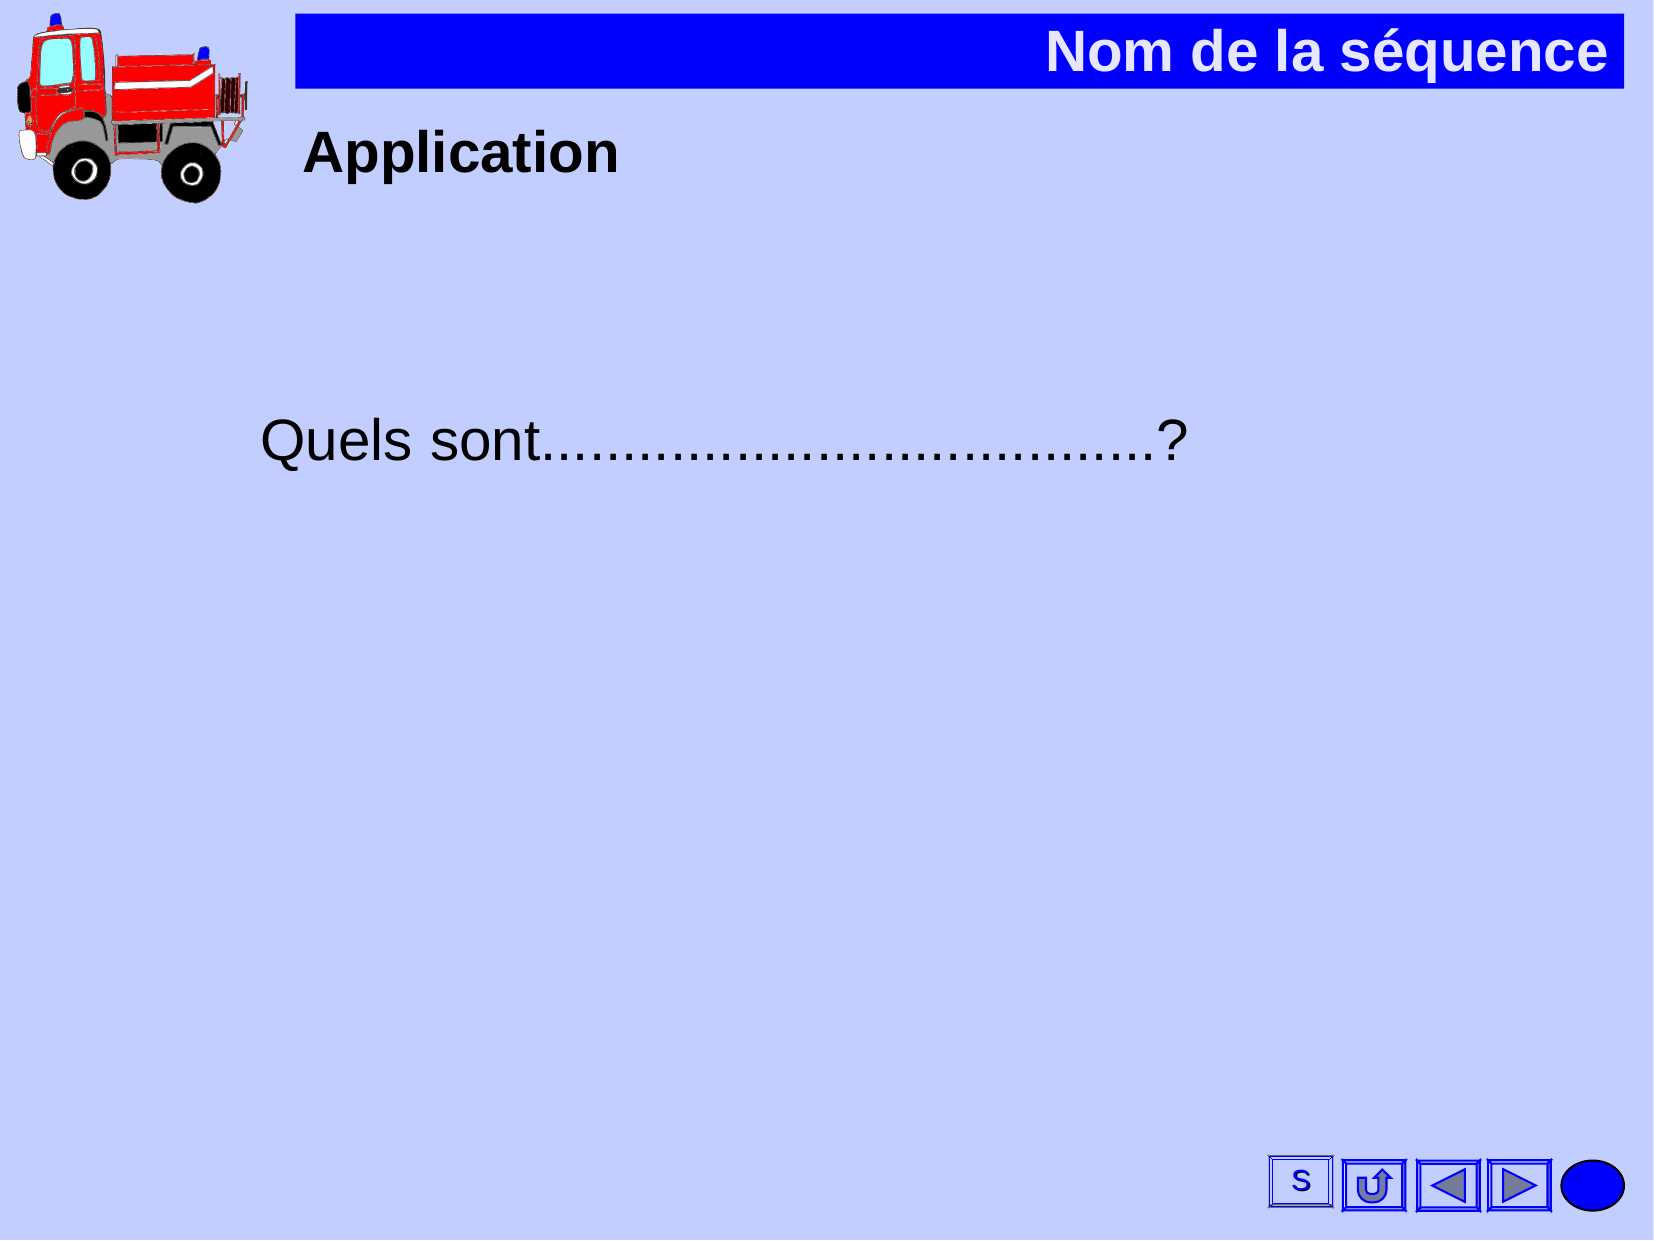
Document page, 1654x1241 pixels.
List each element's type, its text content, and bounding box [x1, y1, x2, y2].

text_box Nom de la séquence [295, 13, 1625, 89]
text_box [1561, 1160, 1625, 1211]
picture [8, 8, 257, 216]
list Quels sont......................................? [189, 400, 1465, 576]
text_box Application [287, 112, 636, 193]
